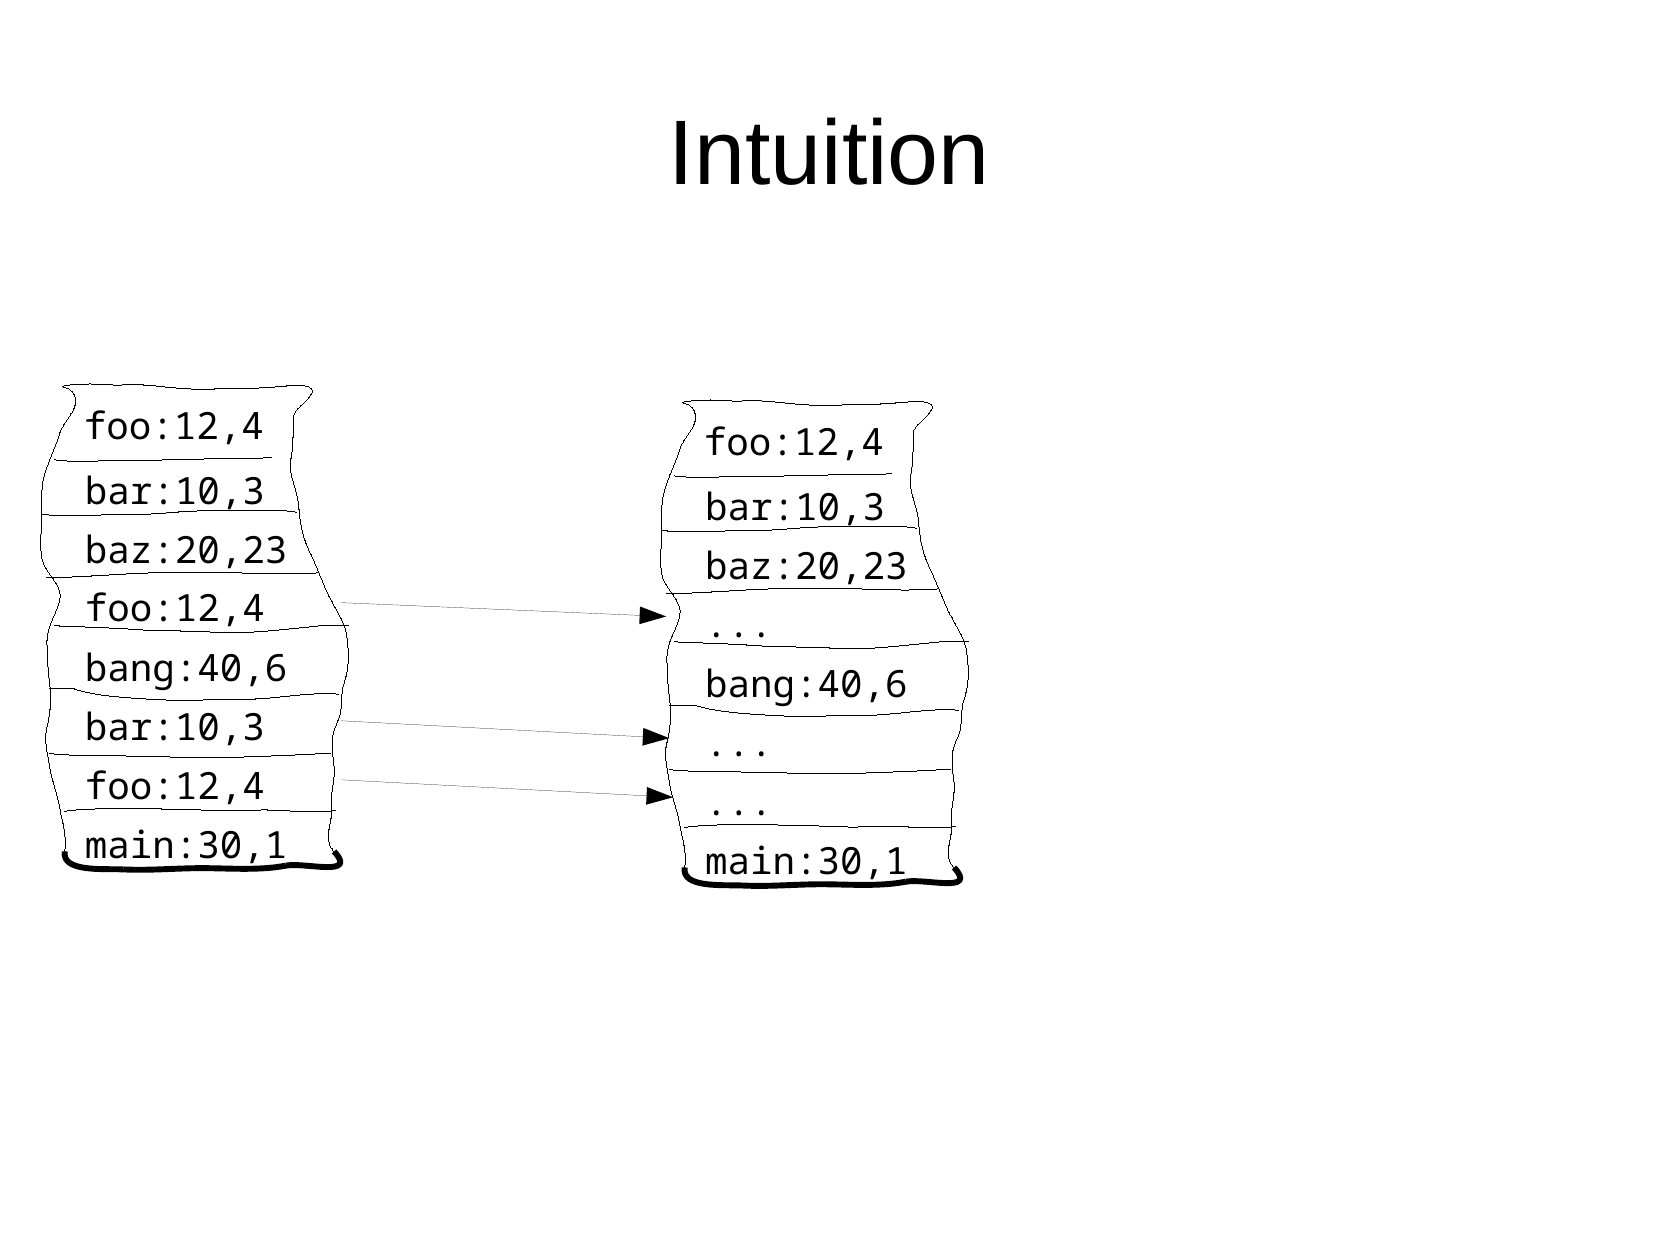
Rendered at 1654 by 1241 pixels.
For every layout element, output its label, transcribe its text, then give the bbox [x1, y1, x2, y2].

text_box foo:12,4 [70, 751, 290, 811]
text_box foo:12,4 [689, 408, 899, 467]
text_box bang:40,6 [690, 650, 923, 708]
text_box baz:20,23 [690, 532, 923, 591]
text_box ... [690, 708, 939, 768]
title Intuition [88, 56, 1571, 250]
text_box baz:20,23 [70, 516, 303, 574]
text_box bang:40,6 [70, 634, 303, 692]
text_box ... [690, 590, 788, 650]
text_box foo:12,4 [70, 574, 280, 634]
text_box foo:12,4 [69, 392, 279, 451]
text_box ... [690, 767, 910, 827]
text_box bar:10,3 [690, 473, 900, 532]
text_box main:30,1 [690, 827, 923, 882]
text_box main:30,1 [70, 810, 303, 866]
text_box bar:10,3 [70, 457, 280, 516]
text_box bar:10,3 [70, 692, 319, 752]
